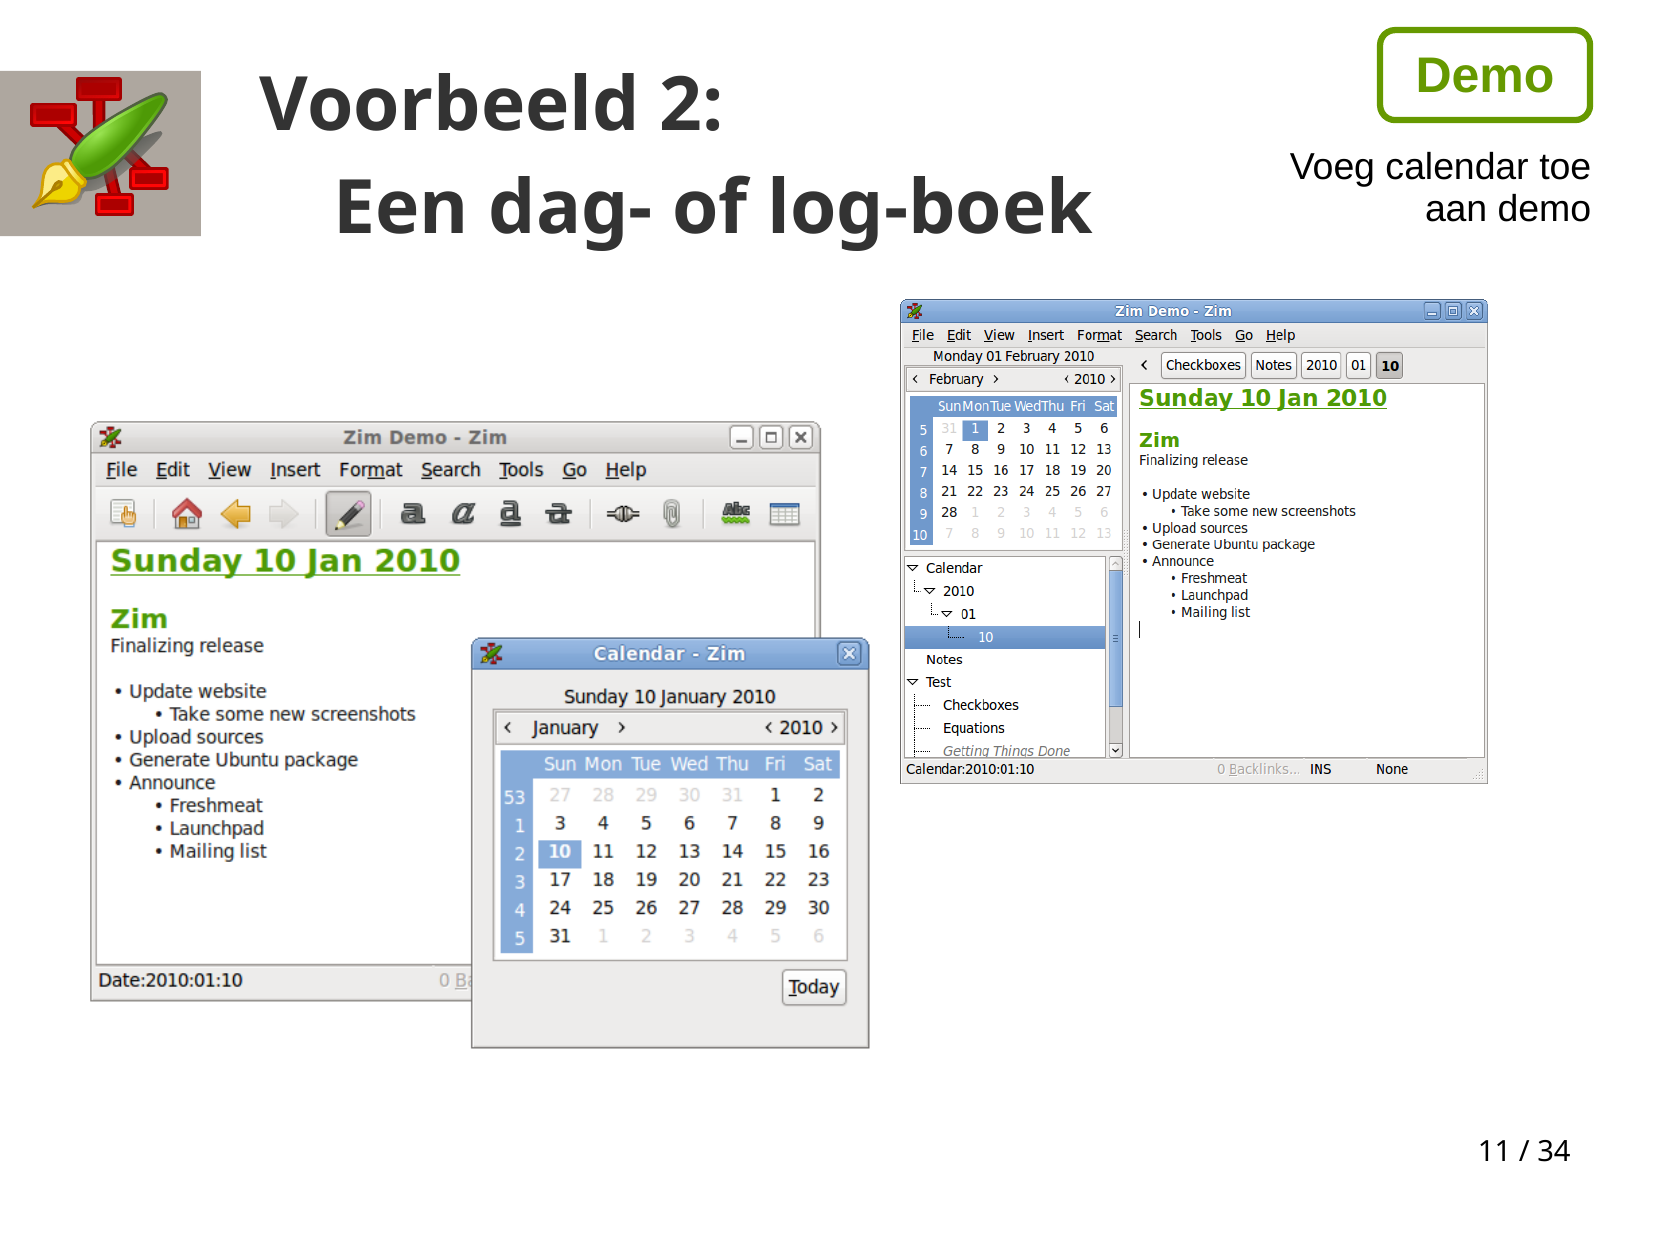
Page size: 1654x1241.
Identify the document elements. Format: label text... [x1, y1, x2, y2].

picture [89, 416, 871, 1051]
text_box Voeg calendar toe aan demo [1275, 138, 1618, 237]
text_box Demo [1380, 30, 1591, 121]
picture [900, 299, 1488, 784]
title Voorbeeld 2: Een dag- of log-boek [259, 49, 1571, 257]
